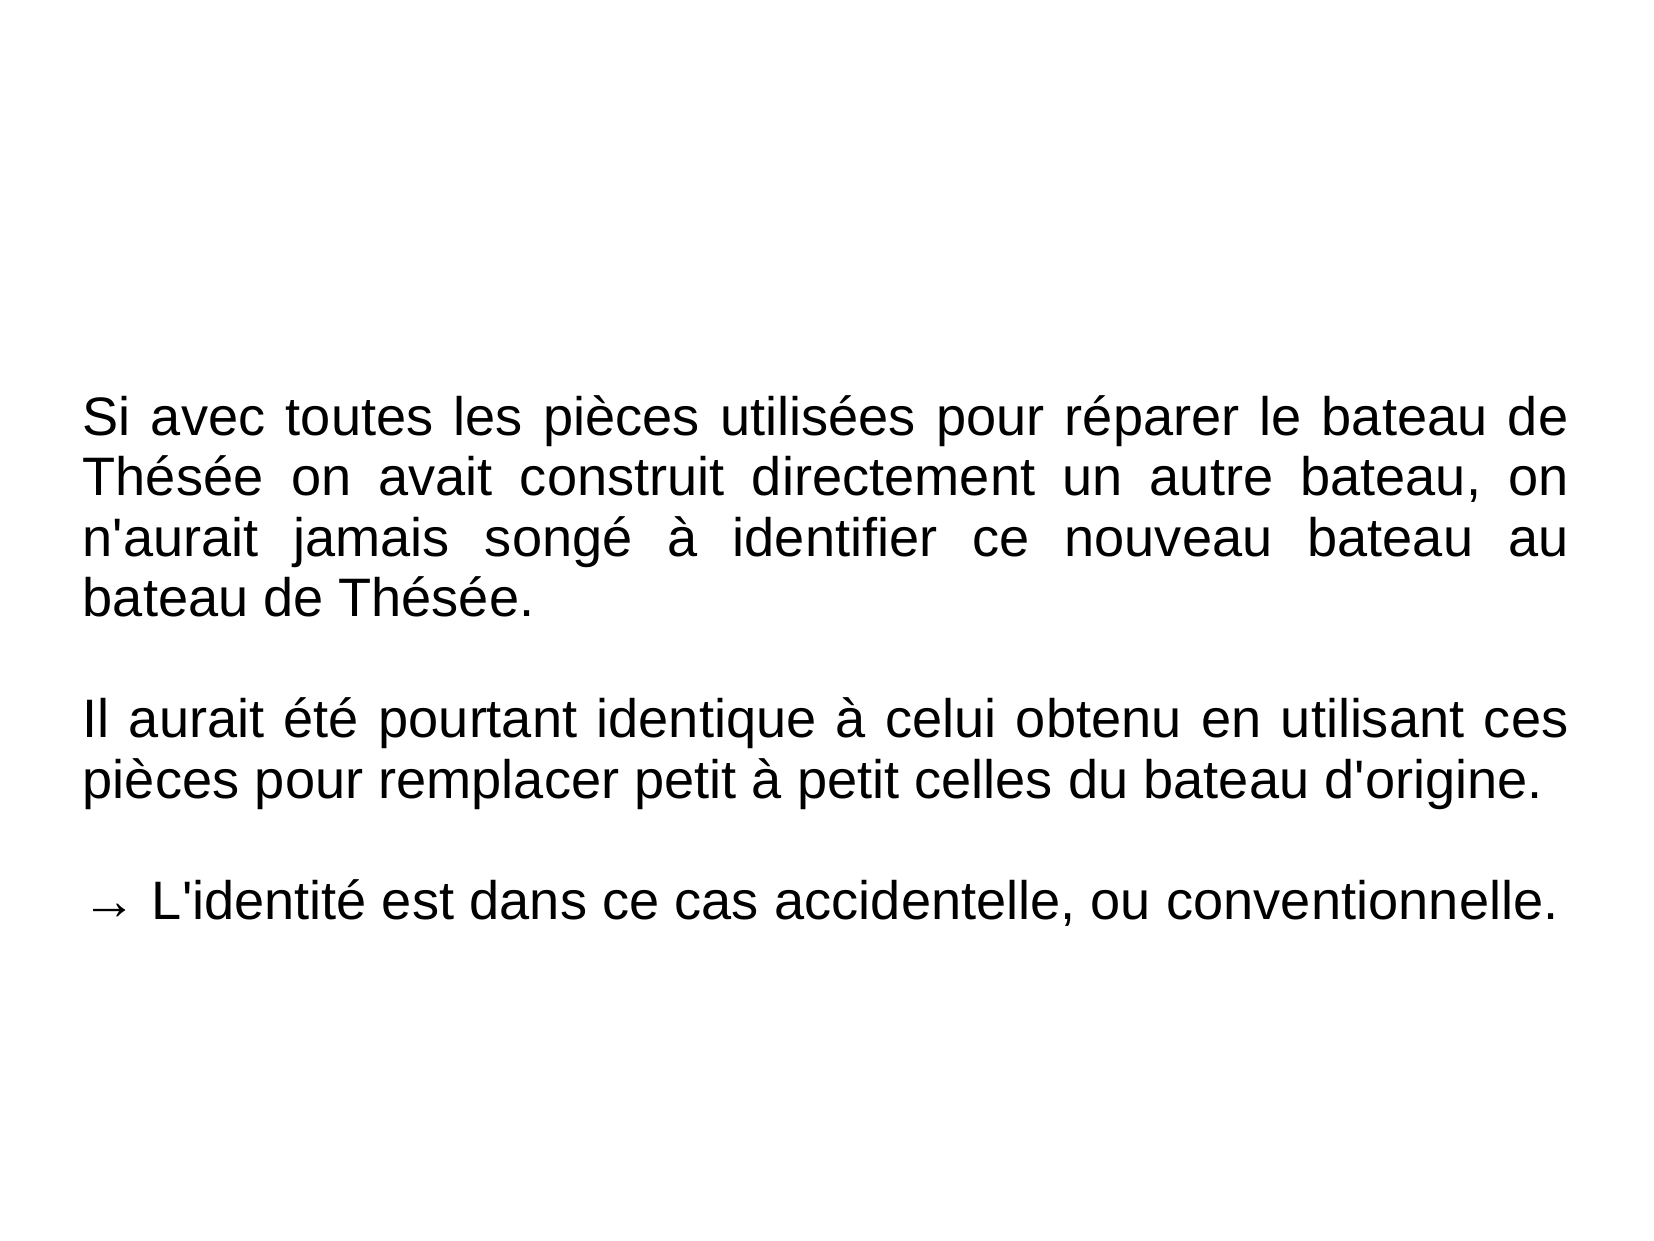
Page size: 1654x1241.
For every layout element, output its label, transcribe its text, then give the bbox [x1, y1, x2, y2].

subtitle Si avec toutes les pièces utilisées pour réparer le bateau de Thésée on avait construit directement un autre bateau, on n'aurait jamais songé à identifier ce nouveau bateau au bateau de Thésée. Il aurait été pourtant identique à celui obtenu en utilisant ces pièces pour remplacer petit à petit celles du bateau d'origine. → L'identité est dans ce cas accidentelle, ou conventionnelle. [82, 150, 1571, 1168]
